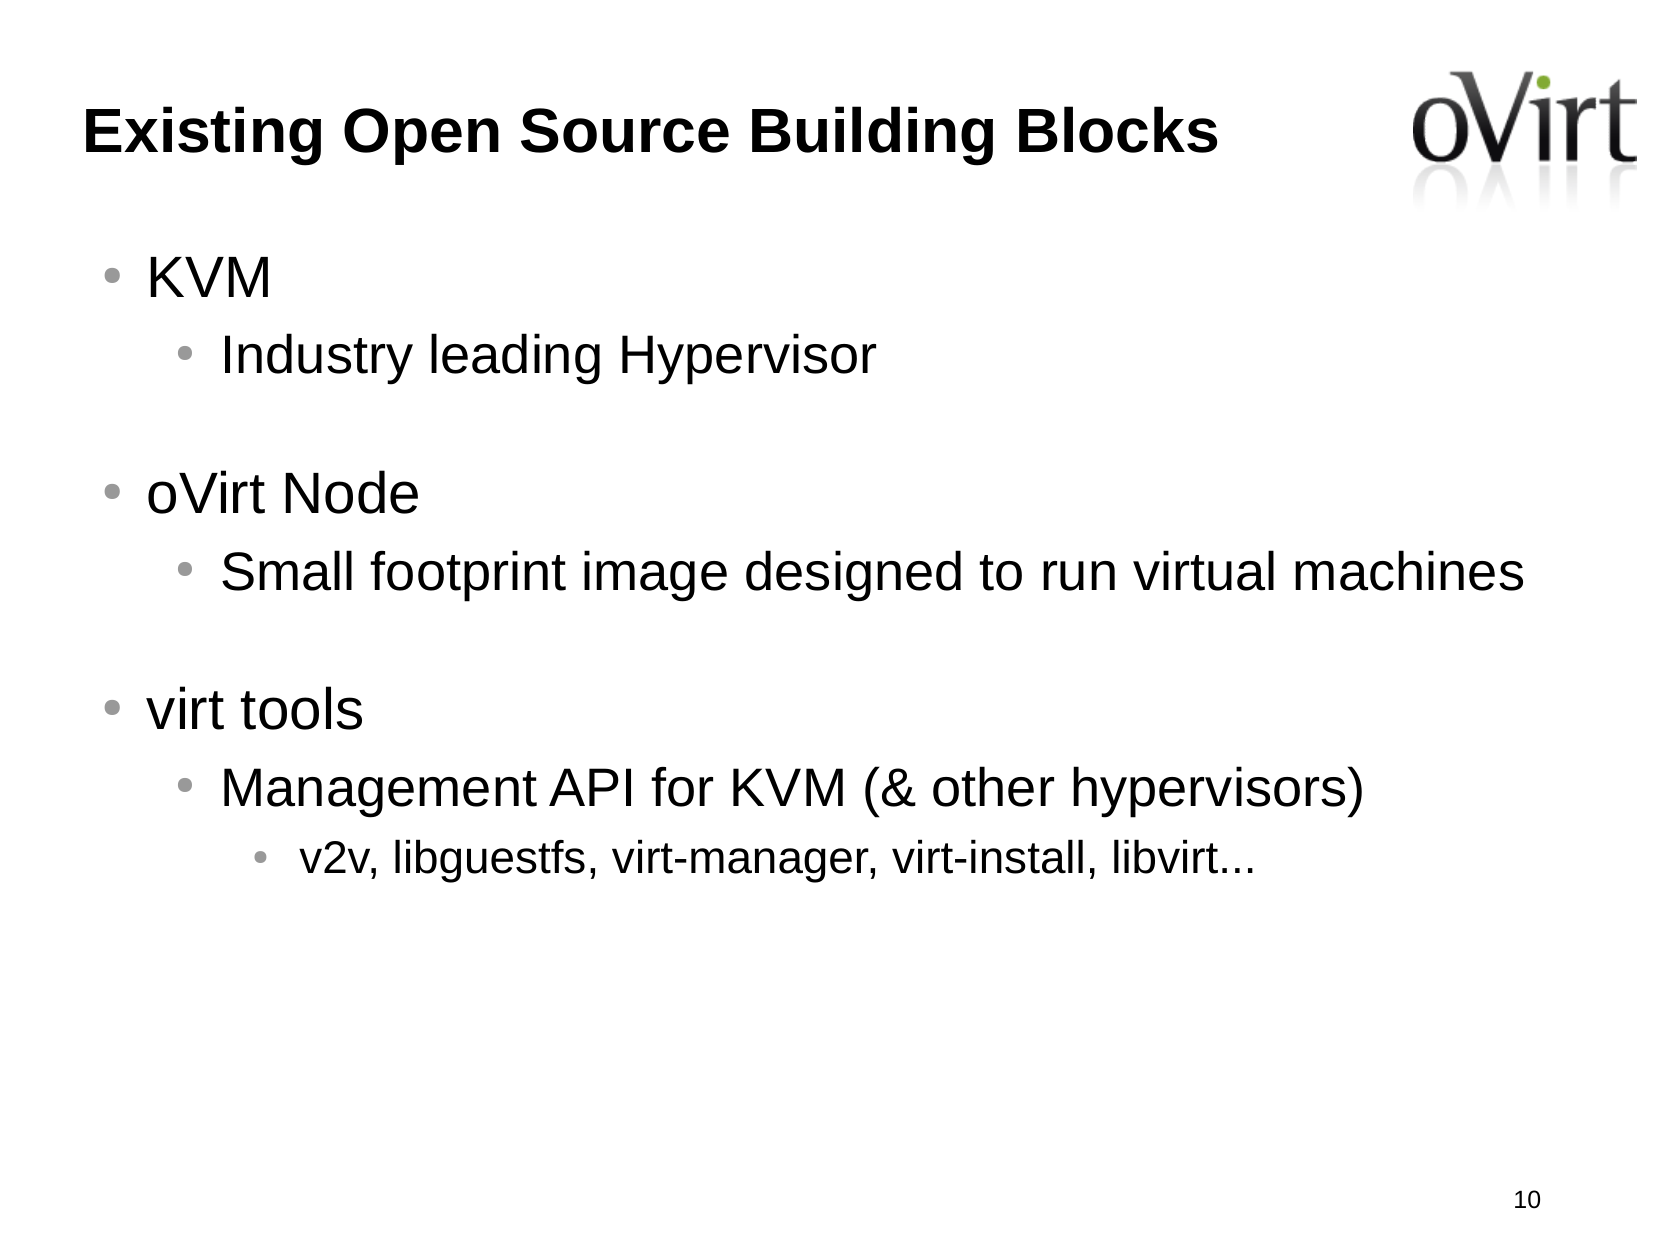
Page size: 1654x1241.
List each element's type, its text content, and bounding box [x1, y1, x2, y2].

title Existing Open Source Building Blocks [82, 37, 1571, 226]
list KVM Industry leading Hypervisor oVirt Node Small footprint image designed to run virtual machines virt tools Management API for KVM (& other hypervisors) v2v, libguestfs, virt-manager, virt-install, libvirt... [86, 244, 1576, 1039]
picture [1413, 63, 1637, 212]
